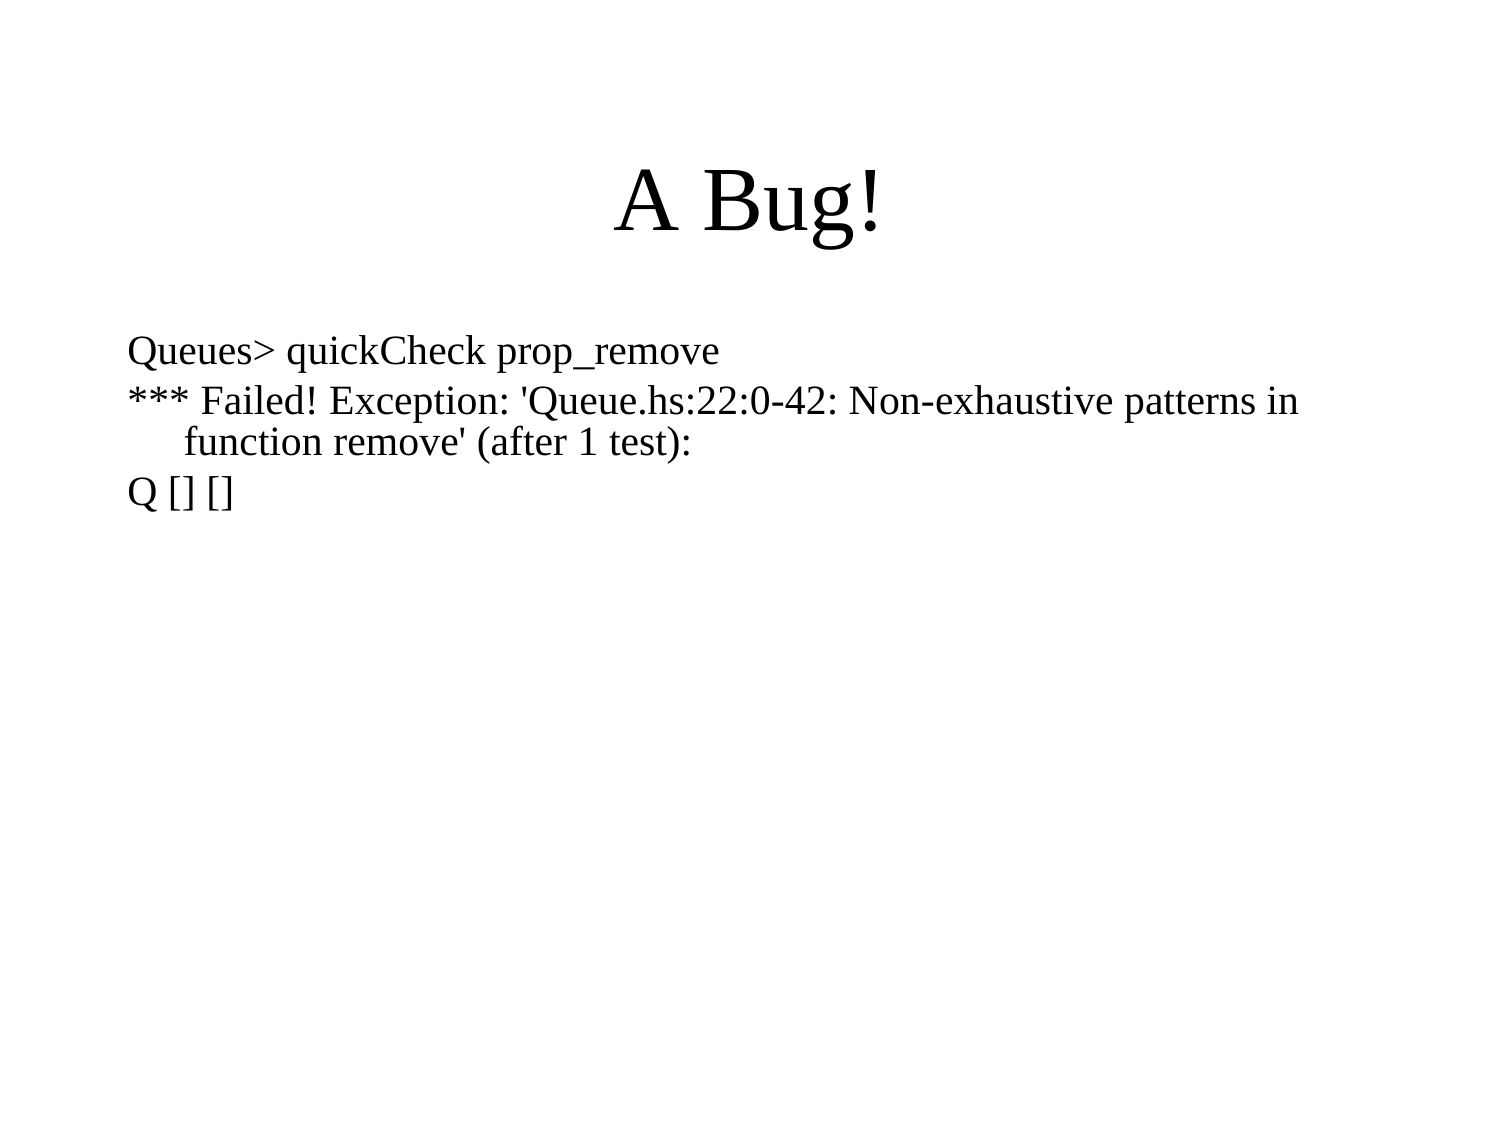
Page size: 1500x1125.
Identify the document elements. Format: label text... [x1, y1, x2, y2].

title A Bug! [112, 99, 1388, 288]
list Queues> quickCheck prop_remove *** Failed! Exception: 'Queue.hs:22:0-42: Non-exhaustive patterns in function remove' (after 1 test): Q [] [] [112, 324, 1388, 1000]
